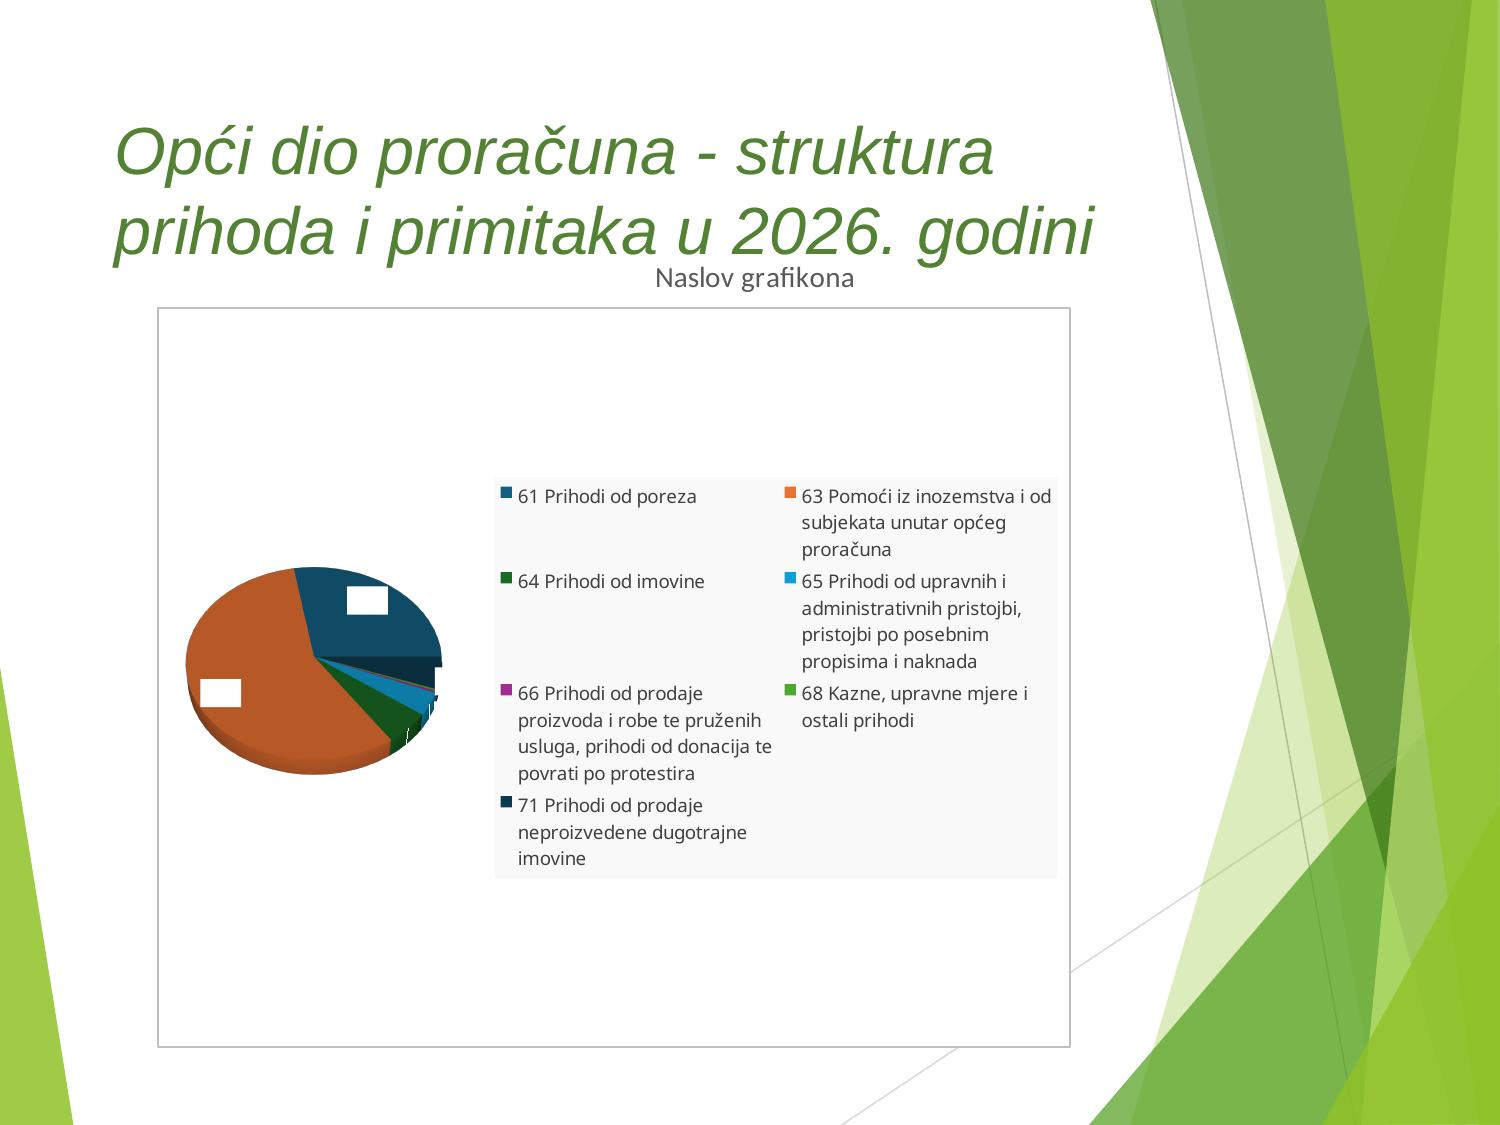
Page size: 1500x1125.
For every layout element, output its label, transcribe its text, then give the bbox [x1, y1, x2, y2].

title Opći dio proračuna - struktura prihoda i primitaka u 2026. godini [99, 99, 1142, 232]
chart [85, 232, 1426, 1073]
